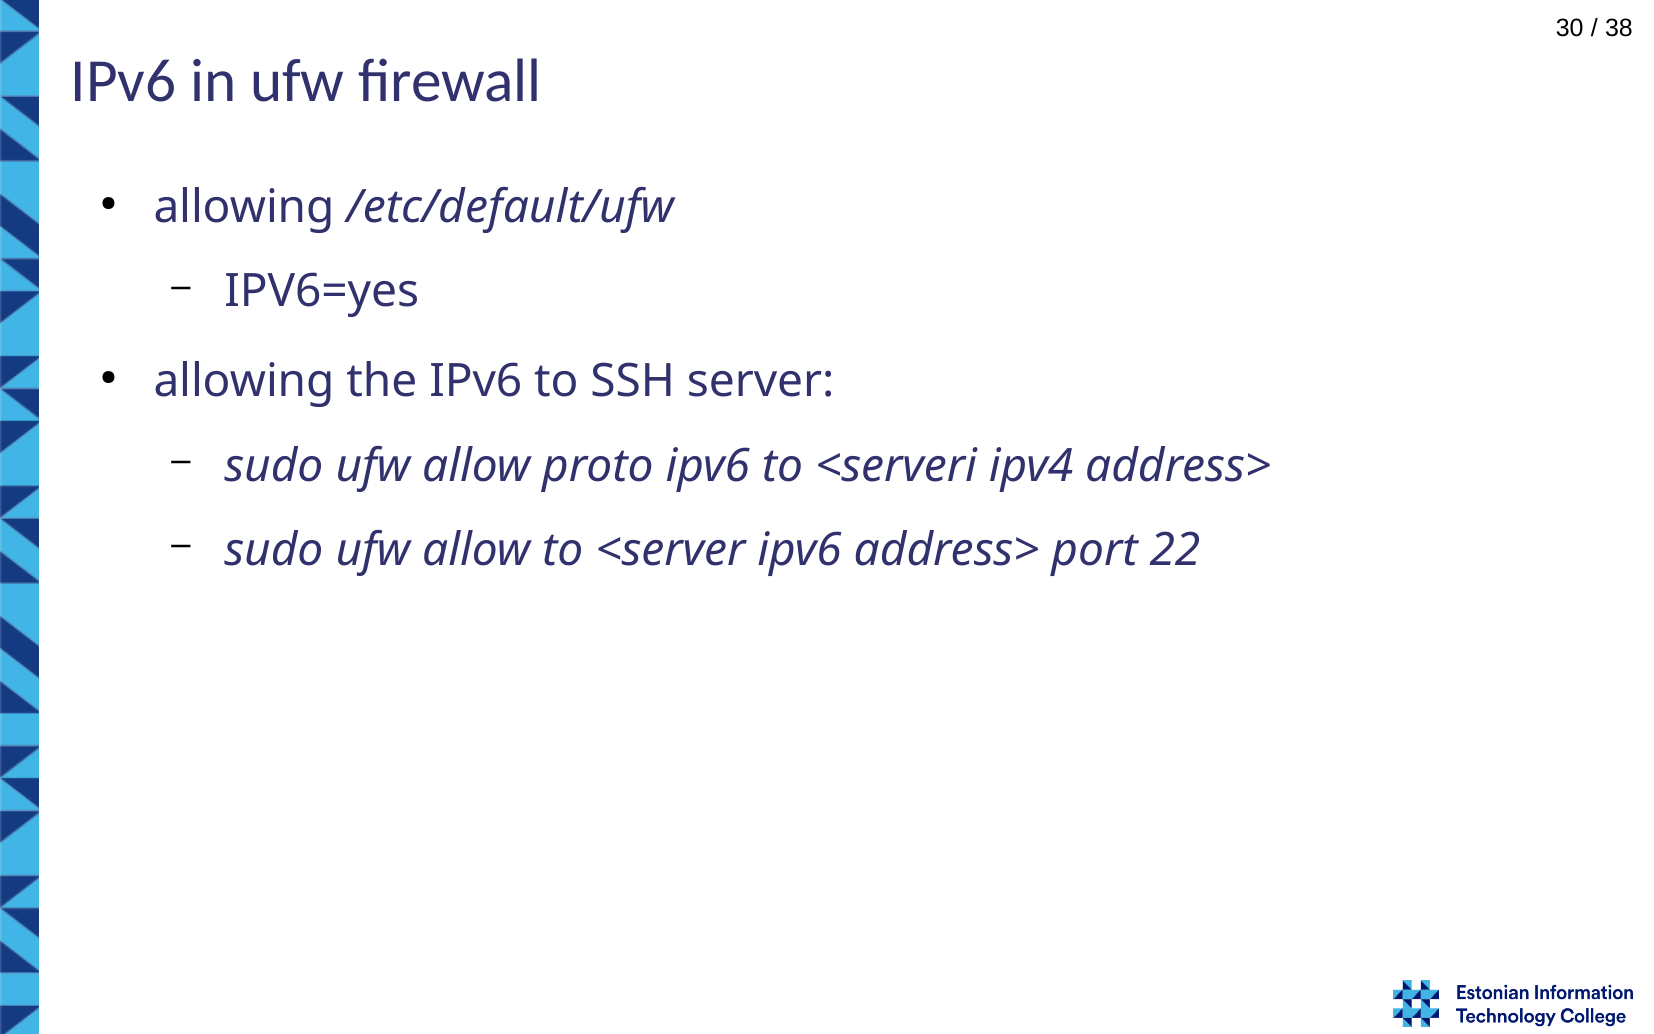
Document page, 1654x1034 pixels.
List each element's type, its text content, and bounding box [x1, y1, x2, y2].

picture [1393, 980, 1633, 1027]
list allowing /etc/default/ufw IPV6=yes allowing the IPv6 to SSH server: sudo ufw allow proto ipv6 to <serveri ipv4 address> sudo ufw allow to <server ipv6 address> port 22 [82, 172, 1625, 768]
title IPv6 in ufw firewall [70, 41, 1630, 130]
